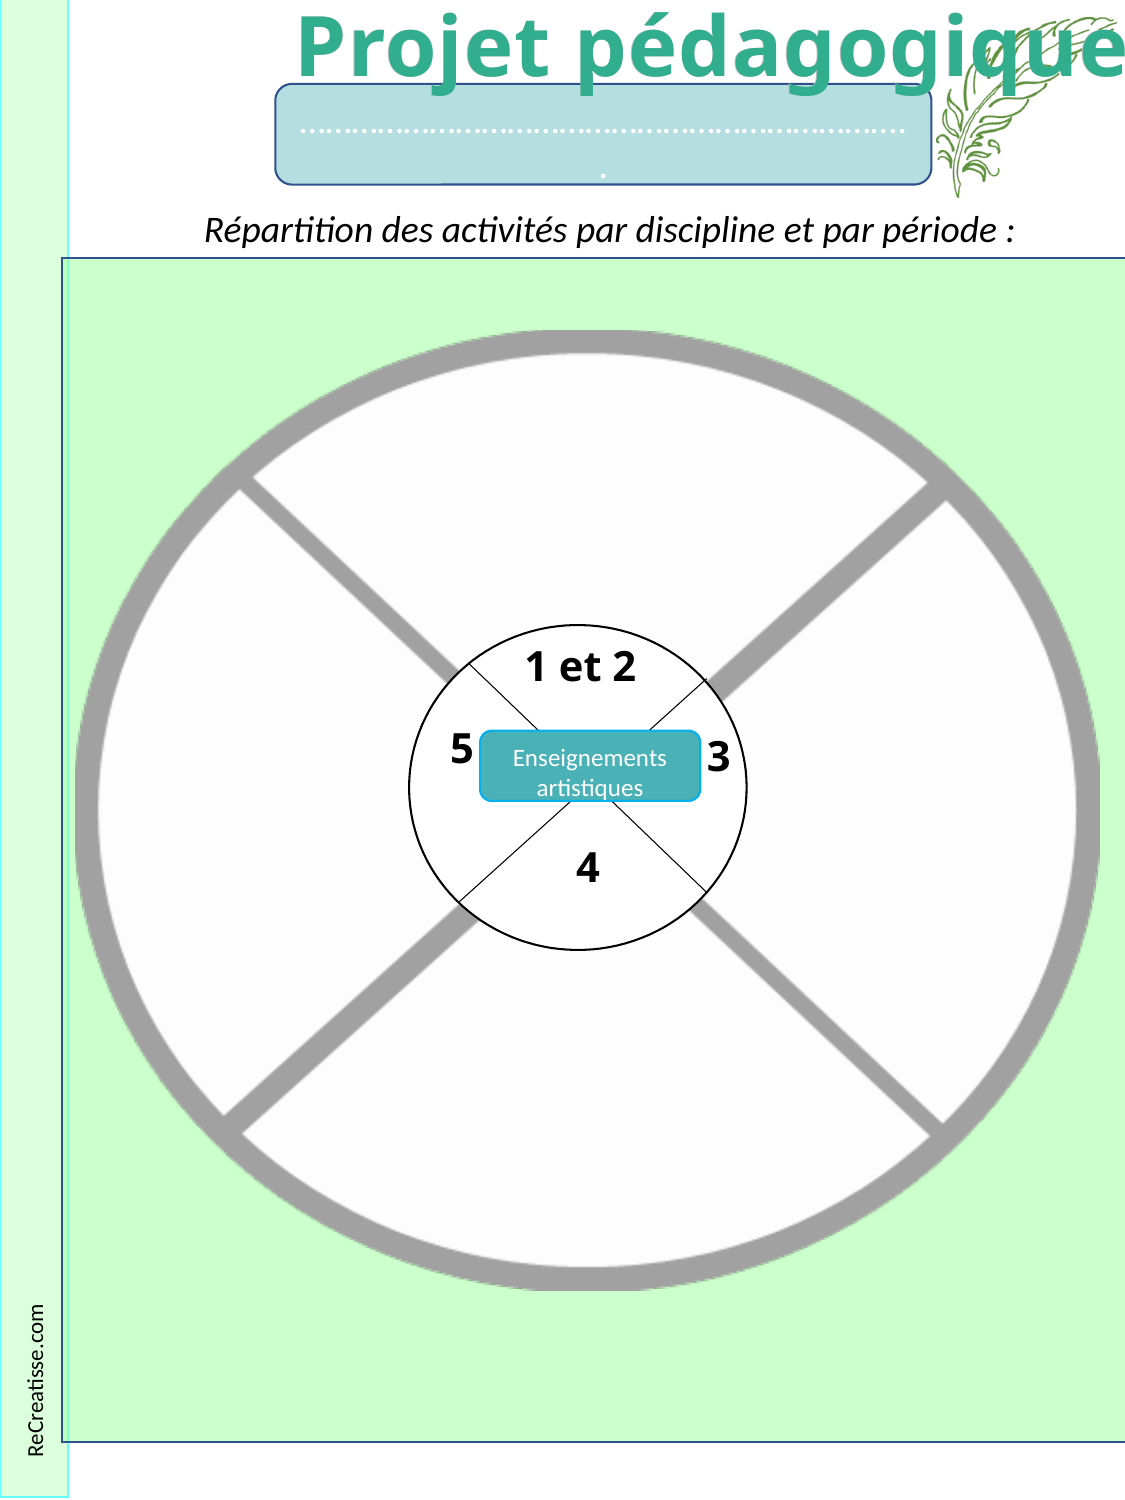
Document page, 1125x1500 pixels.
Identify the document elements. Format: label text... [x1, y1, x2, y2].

text_box Enseignements artistiques [480, 730, 701, 801]
text_box Projet pédagogique [280, 0, 1125, 201]
text_box 3 [692, 722, 746, 787]
text_box [0, 0, 1125, 1497]
text_box Répartition des activités par discipline et par période : [189, 198, 1032, 258]
picture [75, 330, 1100, 1291]
text_box ReCreatisse.com [13, 1289, 55, 1473]
text_box 4 [561, 833, 615, 899]
text_box 5 [435, 714, 489, 779]
text_box 1 et 2 [509, 632, 652, 697]
